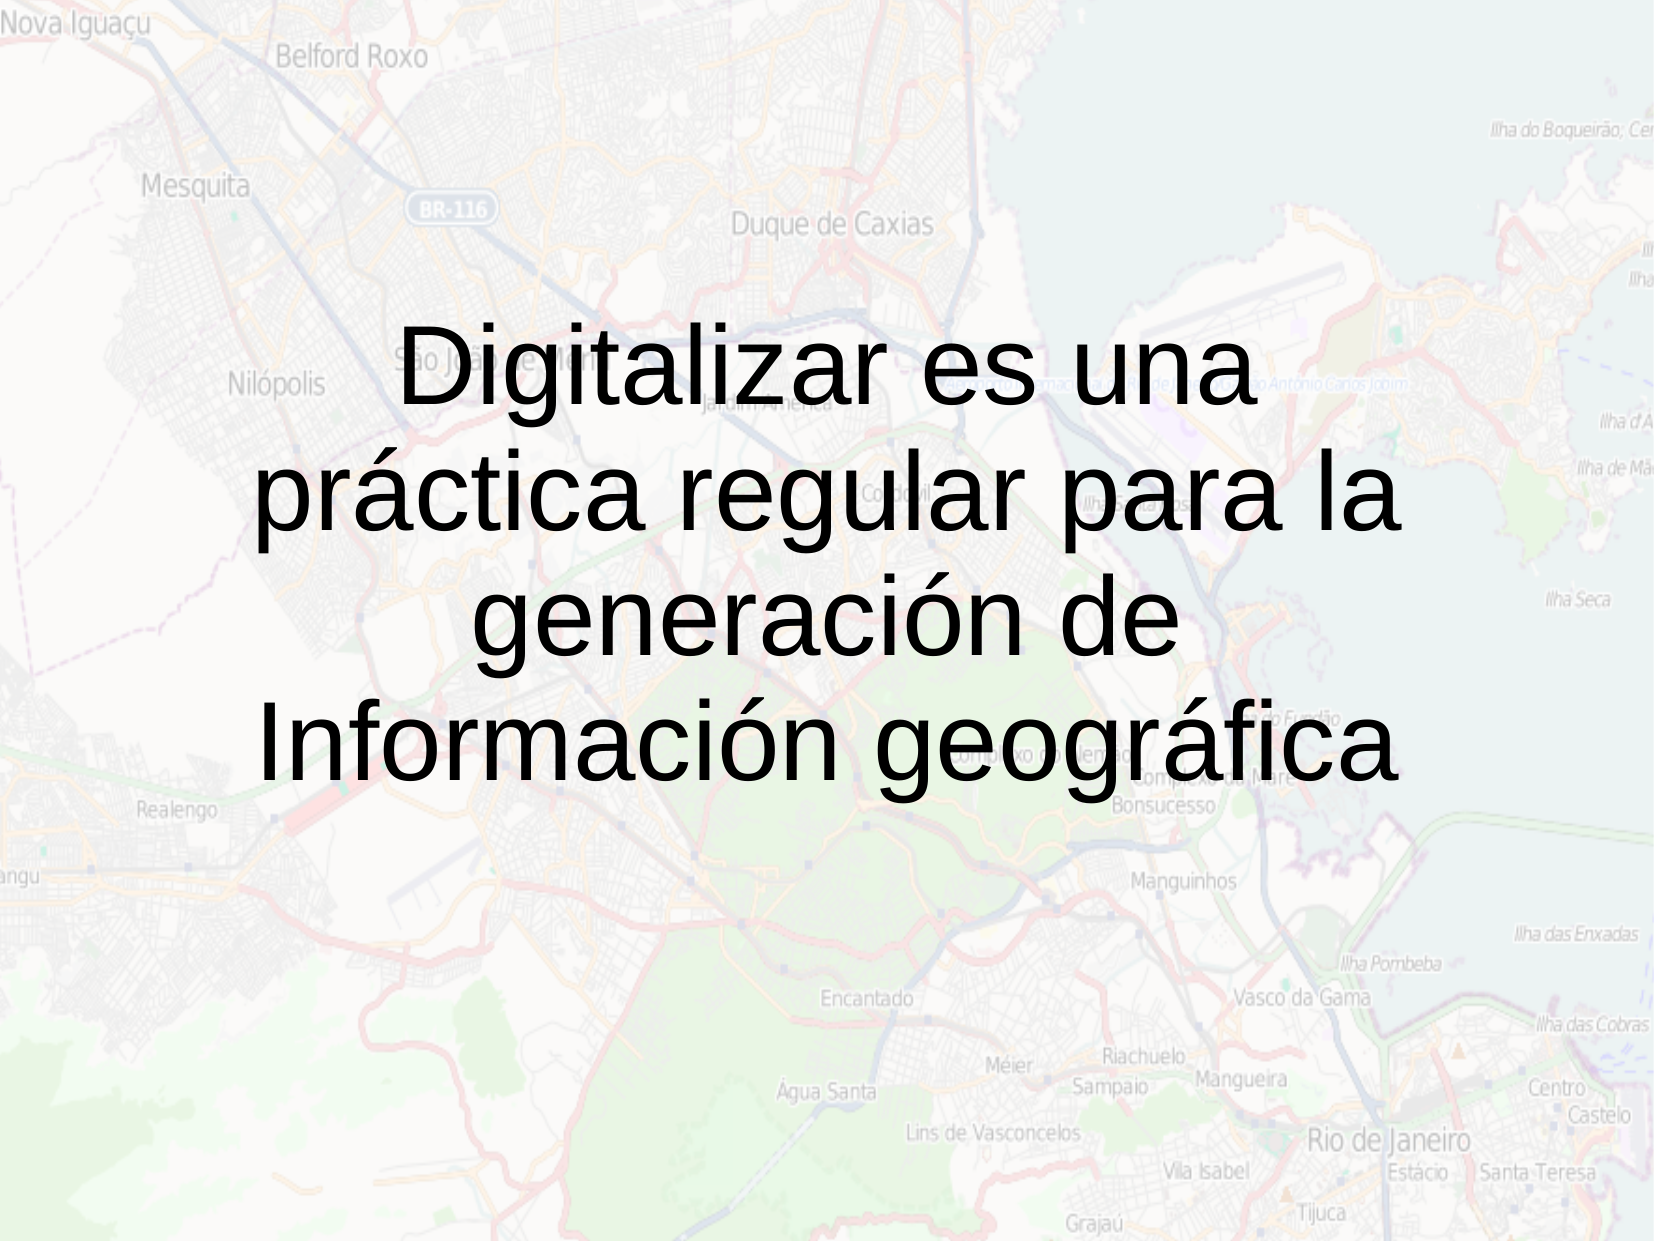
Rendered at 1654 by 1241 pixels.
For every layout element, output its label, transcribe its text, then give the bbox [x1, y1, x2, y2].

text_box Digitalizar es una práctica regular para la generación de Información geográfica [191, 295, 1462, 975]
